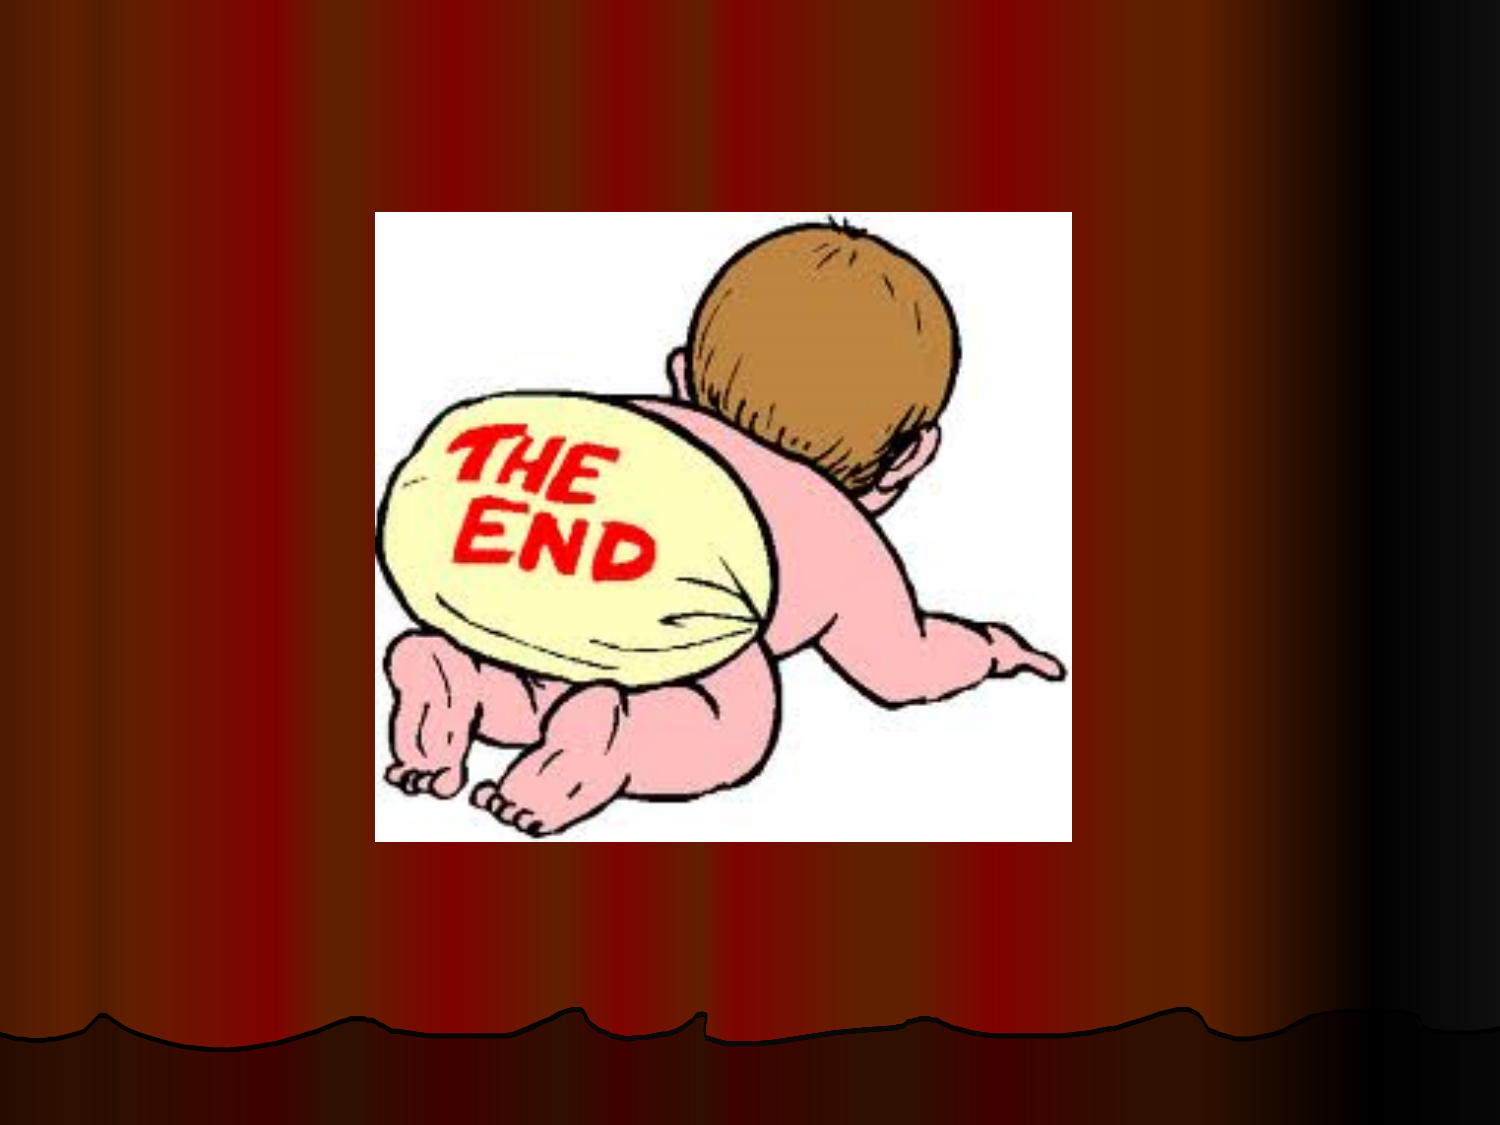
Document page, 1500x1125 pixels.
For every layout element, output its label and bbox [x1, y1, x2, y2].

picture [375, 212, 1072, 842]
